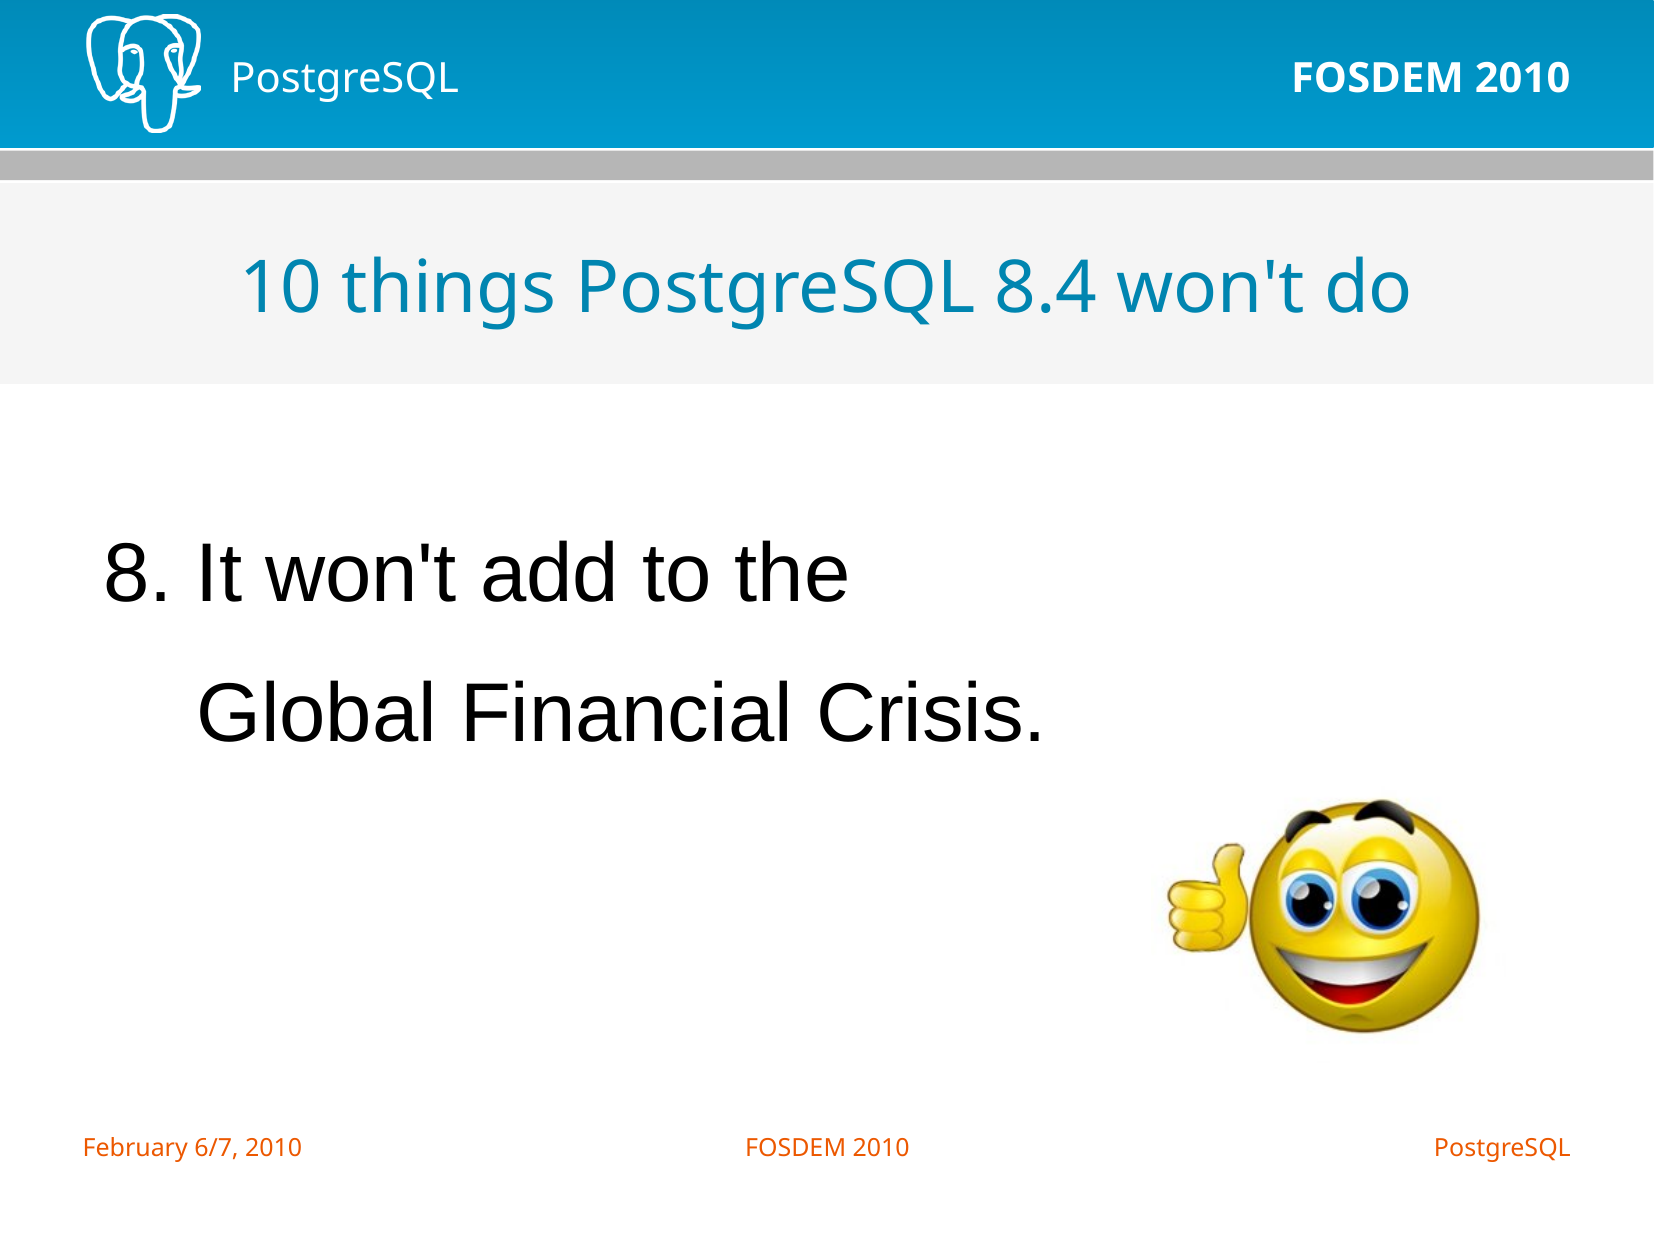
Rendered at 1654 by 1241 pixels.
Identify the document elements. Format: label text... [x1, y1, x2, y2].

title 10 things PostgreSQL 8.4 won't do [82, 208, 1571, 362]
picture [1151, 776, 1506, 1063]
picture [87, 15, 200, 132]
text_box 8. It won't add to the Global Financial Crisis. [88, 472, 1536, 720]
